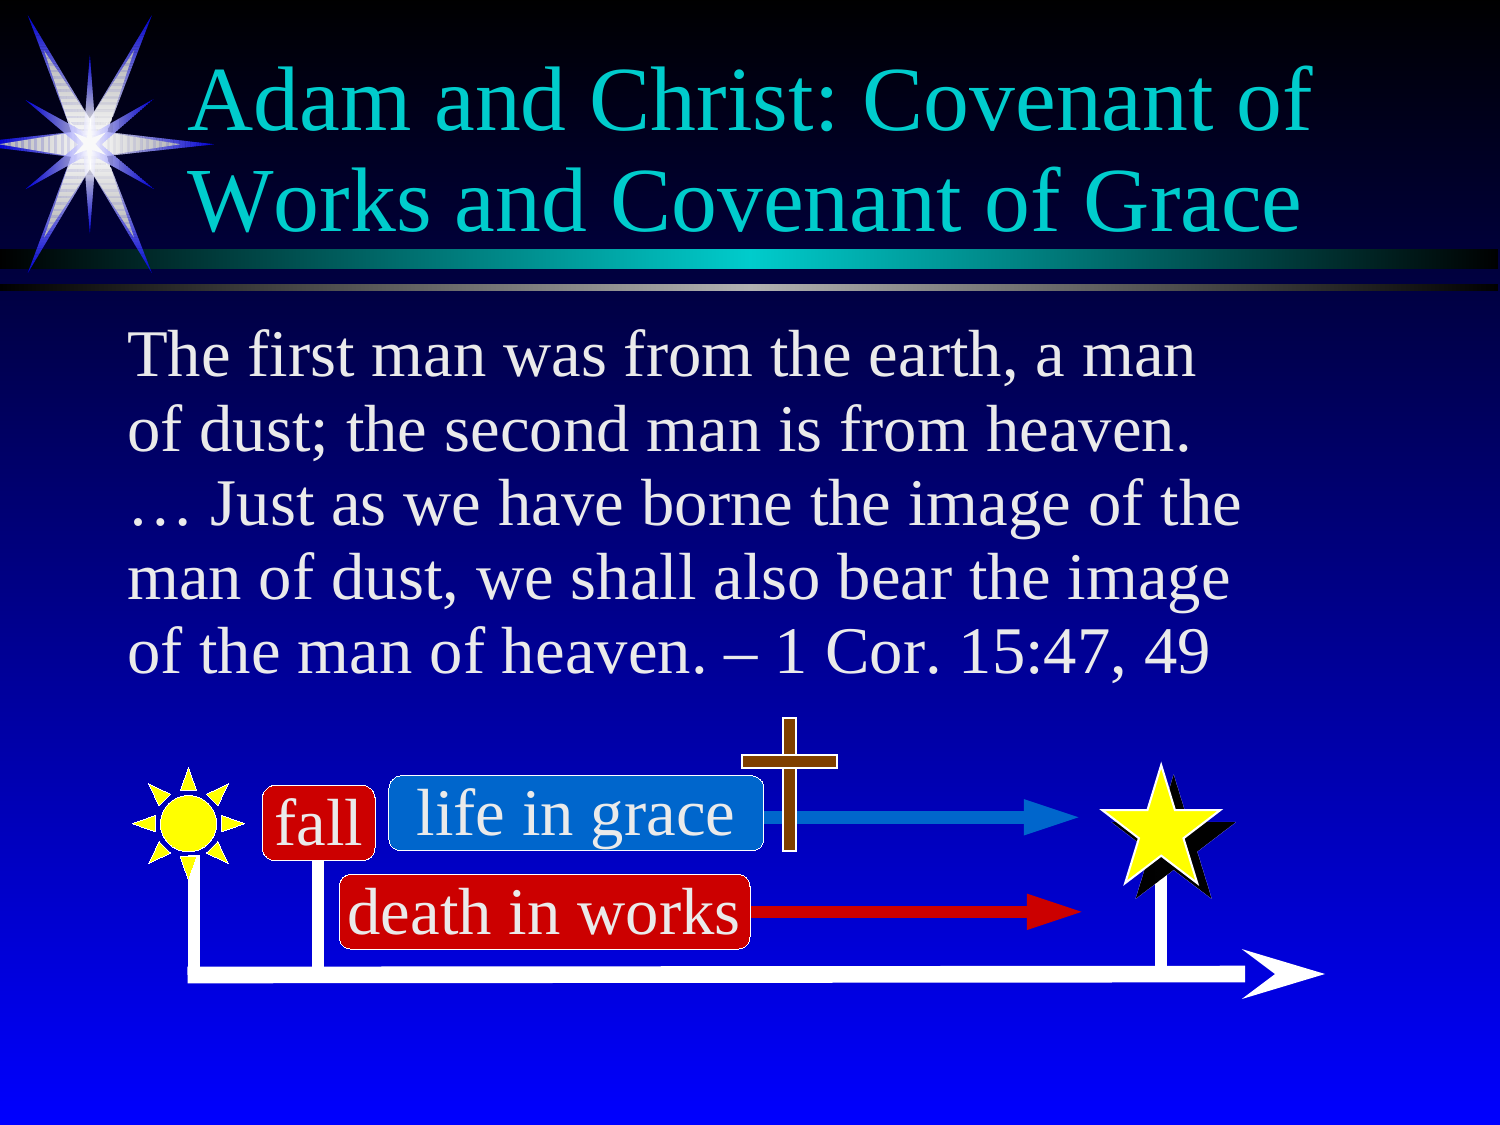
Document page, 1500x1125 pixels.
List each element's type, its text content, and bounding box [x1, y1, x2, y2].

text_box [221, 815, 245, 832]
text_box [132, 815, 156, 832]
text_box life in grace [388, 775, 764, 851]
text_box [1102, 765, 1221, 884]
text_box [180, 856, 197, 880]
text_box [206, 841, 229, 864]
text_box [148, 841, 171, 864]
text_box [180, 767, 197, 791]
text_box [148, 783, 171, 806]
text_box death in works [339, 874, 751, 950]
text_box [160, 795, 217, 852]
text_box The first man was from the earth, a man of dust; the second man is from heaven. … Just as we have borne the image of the man of dust, we shall also bear the image of the man of heaven. – 1 Cor. 15:47, 49 [112, 310, 1276, 696]
text_box fall [262, 785, 376, 861]
title Adam and Christ: Covenant of Works and Covenant of Grace [187, 48, 1463, 252]
text_box [206, 783, 229, 806]
text_box [741, 717, 837, 851]
